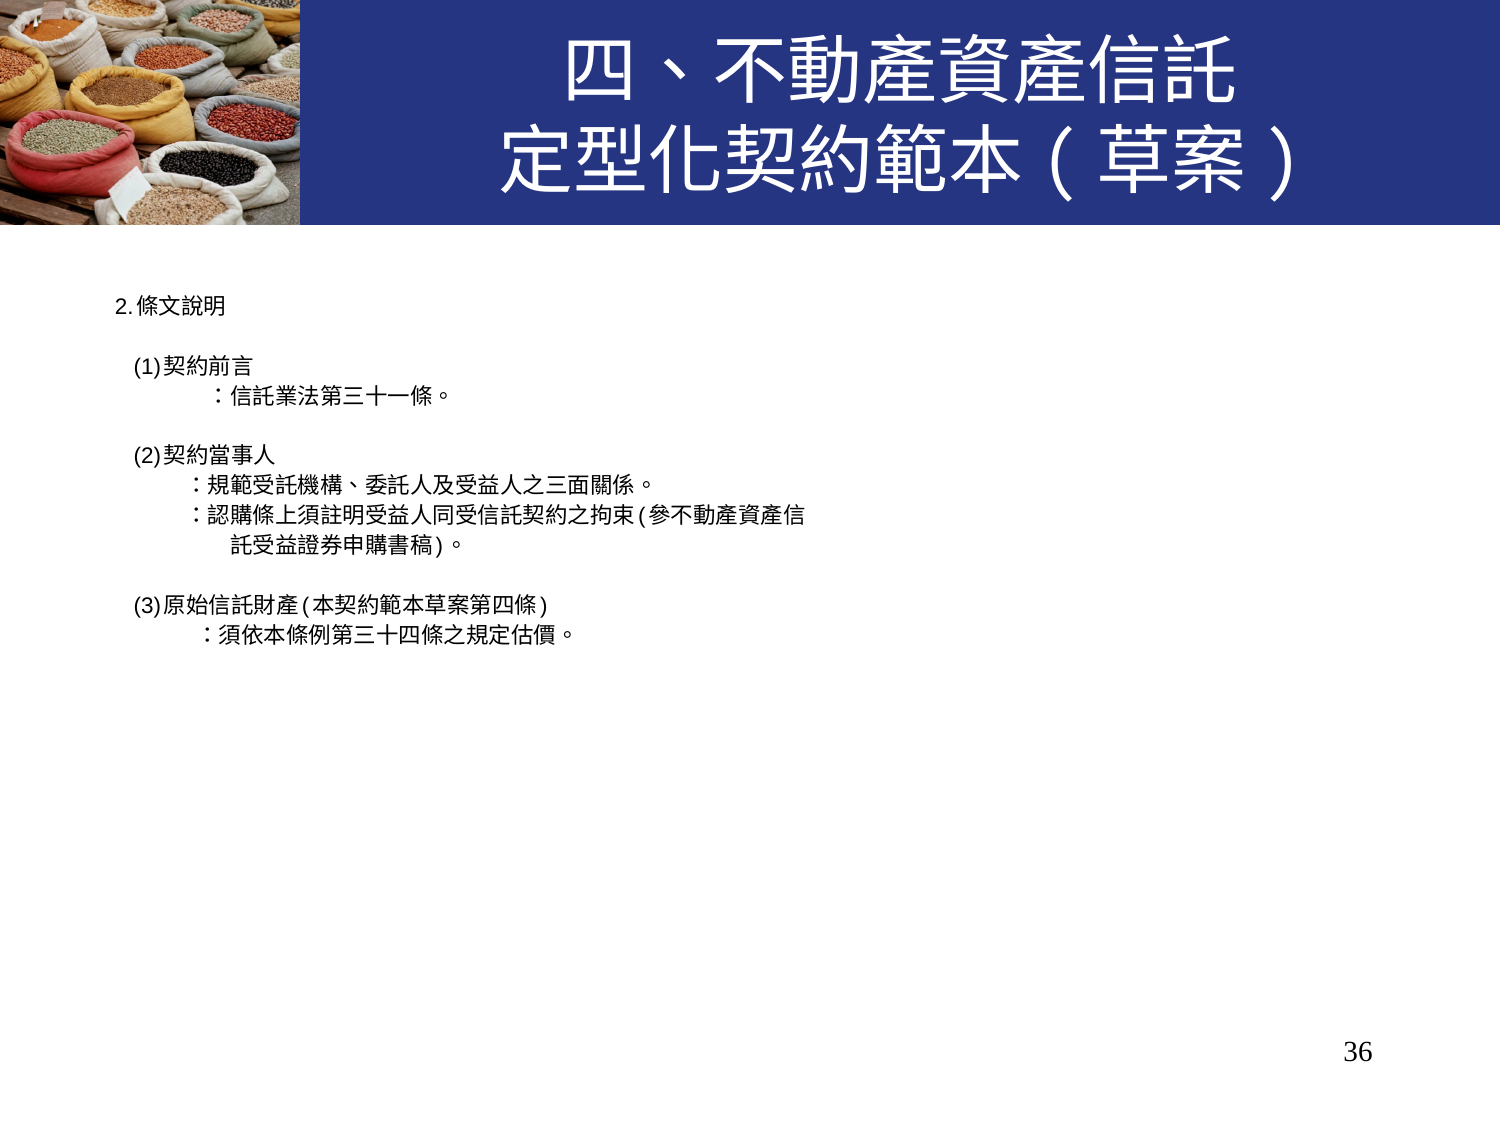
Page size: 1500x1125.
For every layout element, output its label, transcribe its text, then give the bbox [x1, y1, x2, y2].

title 四、不動產資產信託 定型化契約範本(草案) [300, 0, 1500, 225]
list 2.條文說明 (1)契約前言 ：信託業法第三十一條。 (2)契約當事人 ：規範受託機構、委託人及受益人之三面關係。 ：認購條上須註明受益人同受信託契約之拘束(參不動產資產信 託受益證券申購書稿)。 (3)原始信託財產(本契約範本草案第四條) ：須依本條例第三十四條之規定估價。 [99, 287, 1375, 950]
picture [0, 0, 300, 225]
